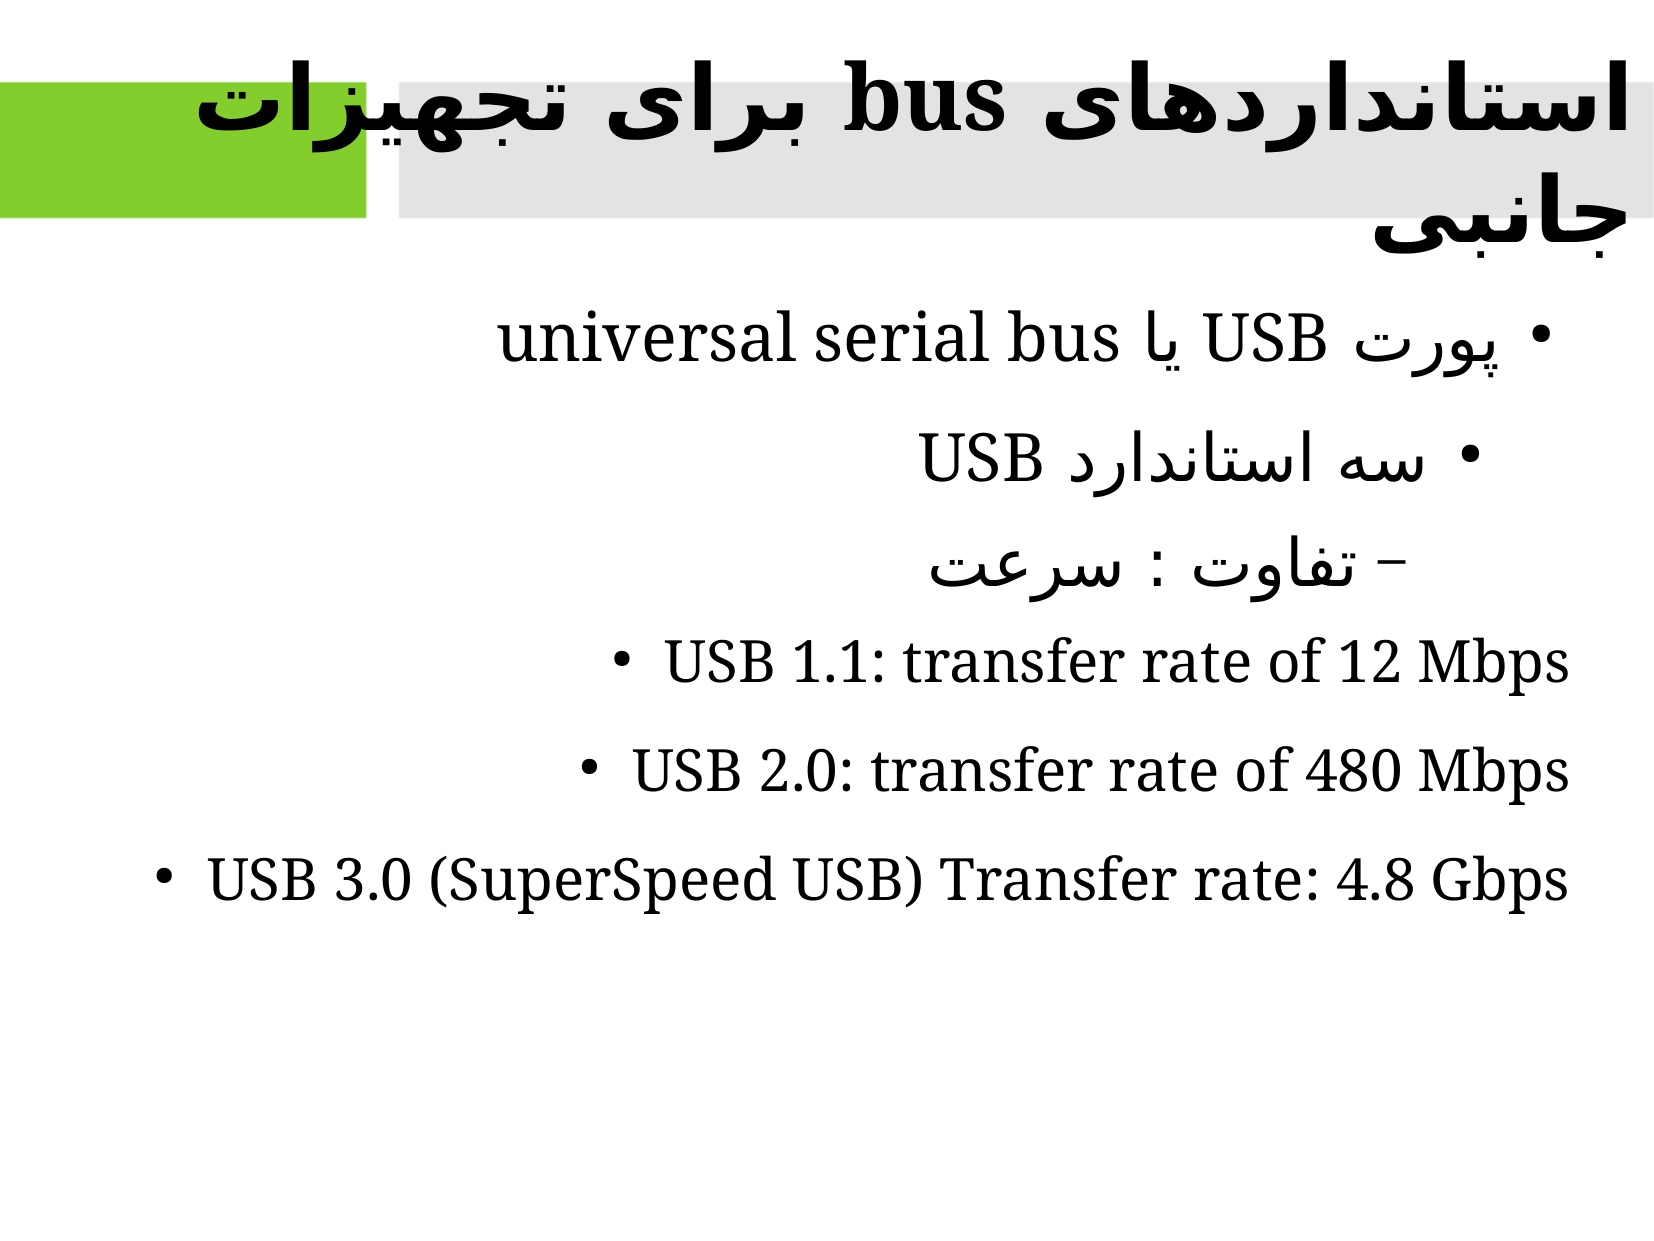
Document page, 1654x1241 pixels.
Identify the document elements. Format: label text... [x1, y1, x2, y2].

picture [0, 0, 1654, 1241]
title استانداردهای bus برای تجهیزات جانبی [146, 45, 1636, 253]
list پورت USB یا universal serial bus سه استاندارد USB تفاوت : سرعت USB 1.1: transfer rate of 12 Mbps USB 2.0: transfer rate of 480 Mbps USB 3.0 (SuperSpeed USB) Transfer rate: 4.8 Gbps [82, 290, 1571, 1182]
